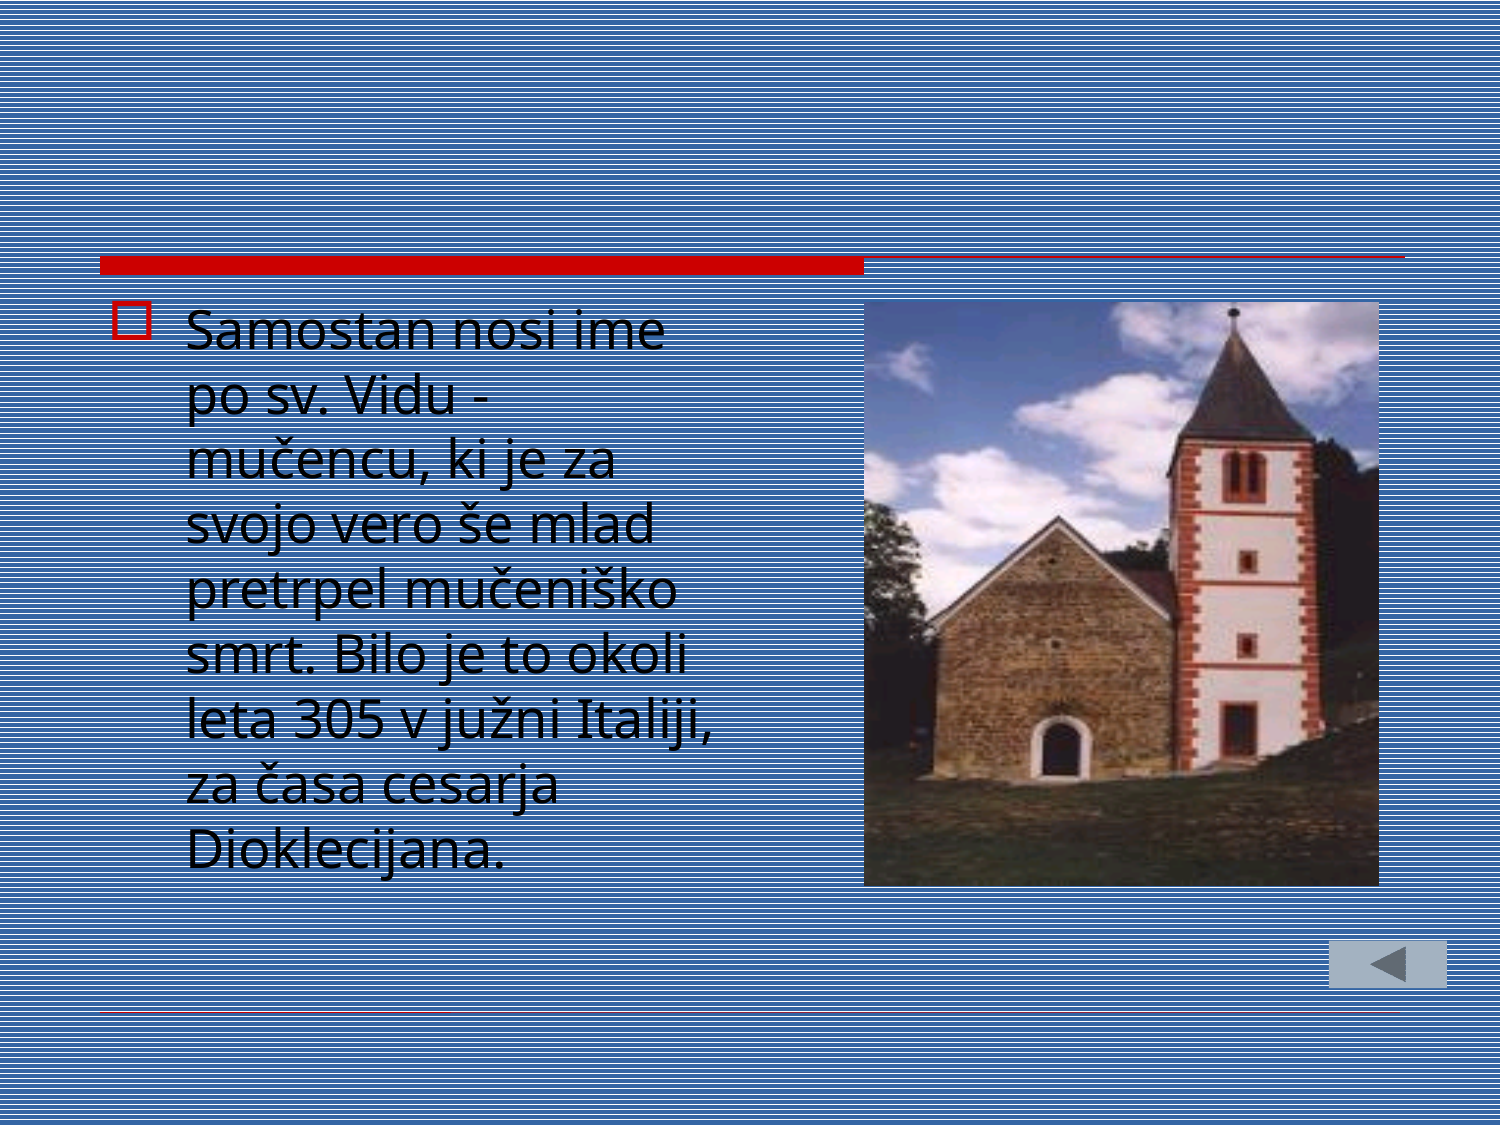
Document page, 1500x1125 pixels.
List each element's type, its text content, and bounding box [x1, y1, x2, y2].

text_box [1328, 940, 1447, 989]
list Samostan nosi ime po sv. Vidu - mučencu, ki je za svojo vero še mlad pretrpel mučeniško smrt. Bilo je to okoli leta 305 v južni Italiji, za časa cesarja Dioklecijana. [92, 287, 737, 988]
picture [864, 302, 1379, 886]
